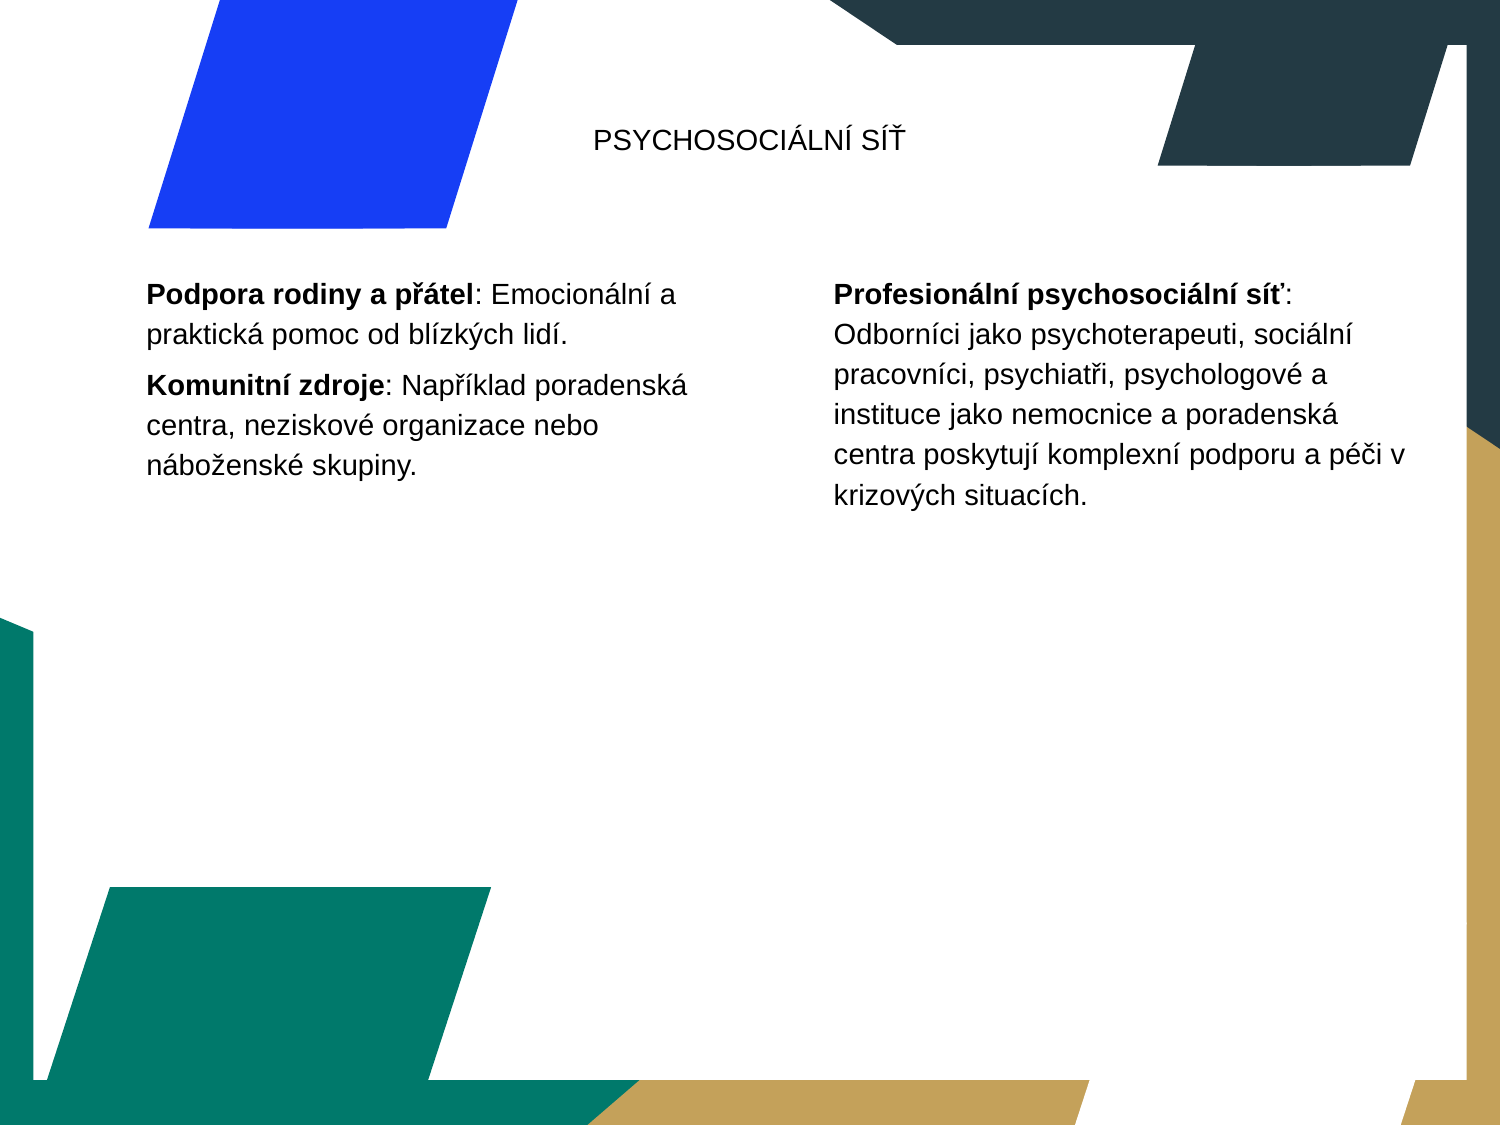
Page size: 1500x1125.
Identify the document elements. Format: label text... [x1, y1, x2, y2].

list Podpora rodiny a přátel: Emocionální a praktická pomoc od blízkých lidí. Komunitní zdroje: Například poradenská centra, neziskové organizace nebo náboženské skupiny. [75, 262, 738, 1005]
title PSYCHOSOCIÁLNÍ SÍŤ [75, 45, 1425, 233]
list Profesionální psychosociální síť: Odborníci jako psychoterapeuti, sociální pracovníci, psychiatři, psychologové a instituce jako nemocnice a poradenská centra poskytují komplexní podporu a péči v krizových situacích. [762, 262, 1425, 1005]
